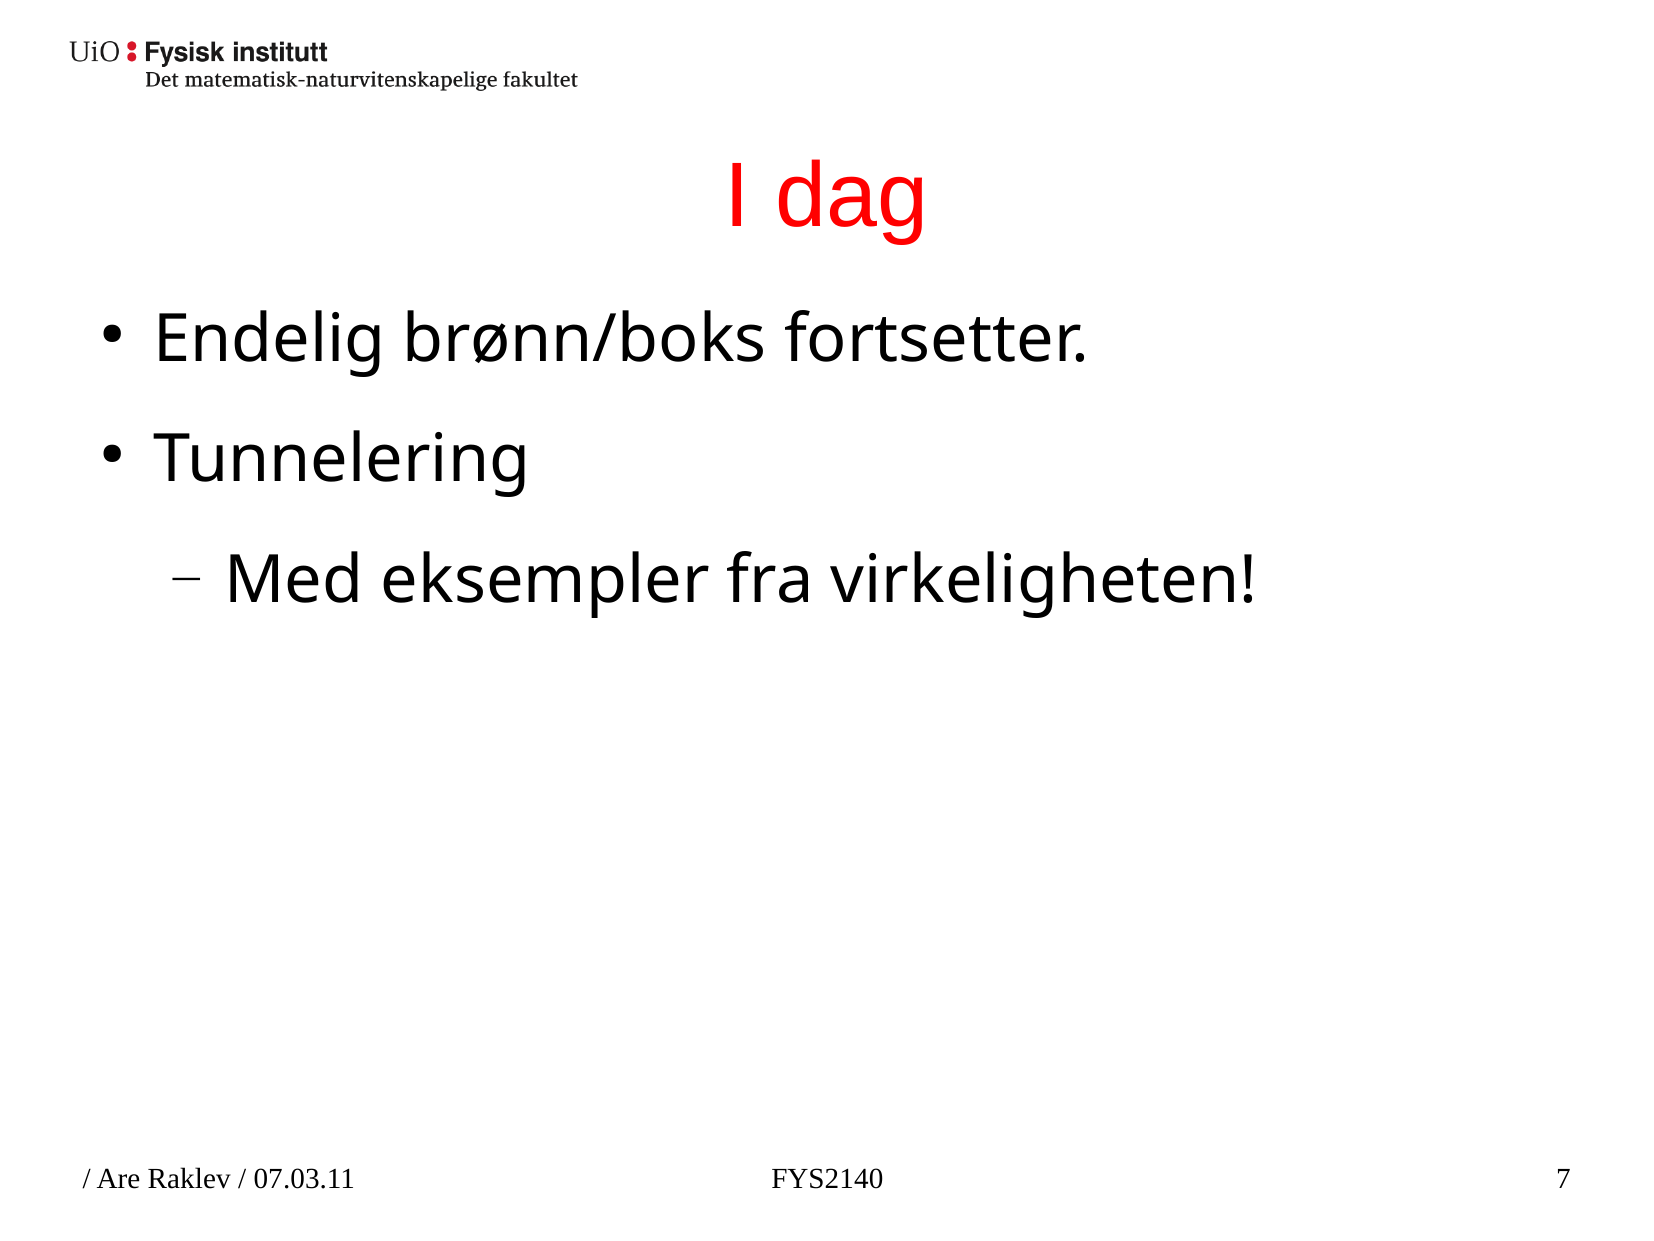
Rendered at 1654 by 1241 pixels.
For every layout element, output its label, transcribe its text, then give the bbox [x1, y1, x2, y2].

picture [68, 37, 581, 93]
list Endelig brønn/boks fortsetter. Tunnelering Med eksempler fra virkeligheten! [82, 290, 1571, 1094]
title I dag [82, 90, 1571, 290]
